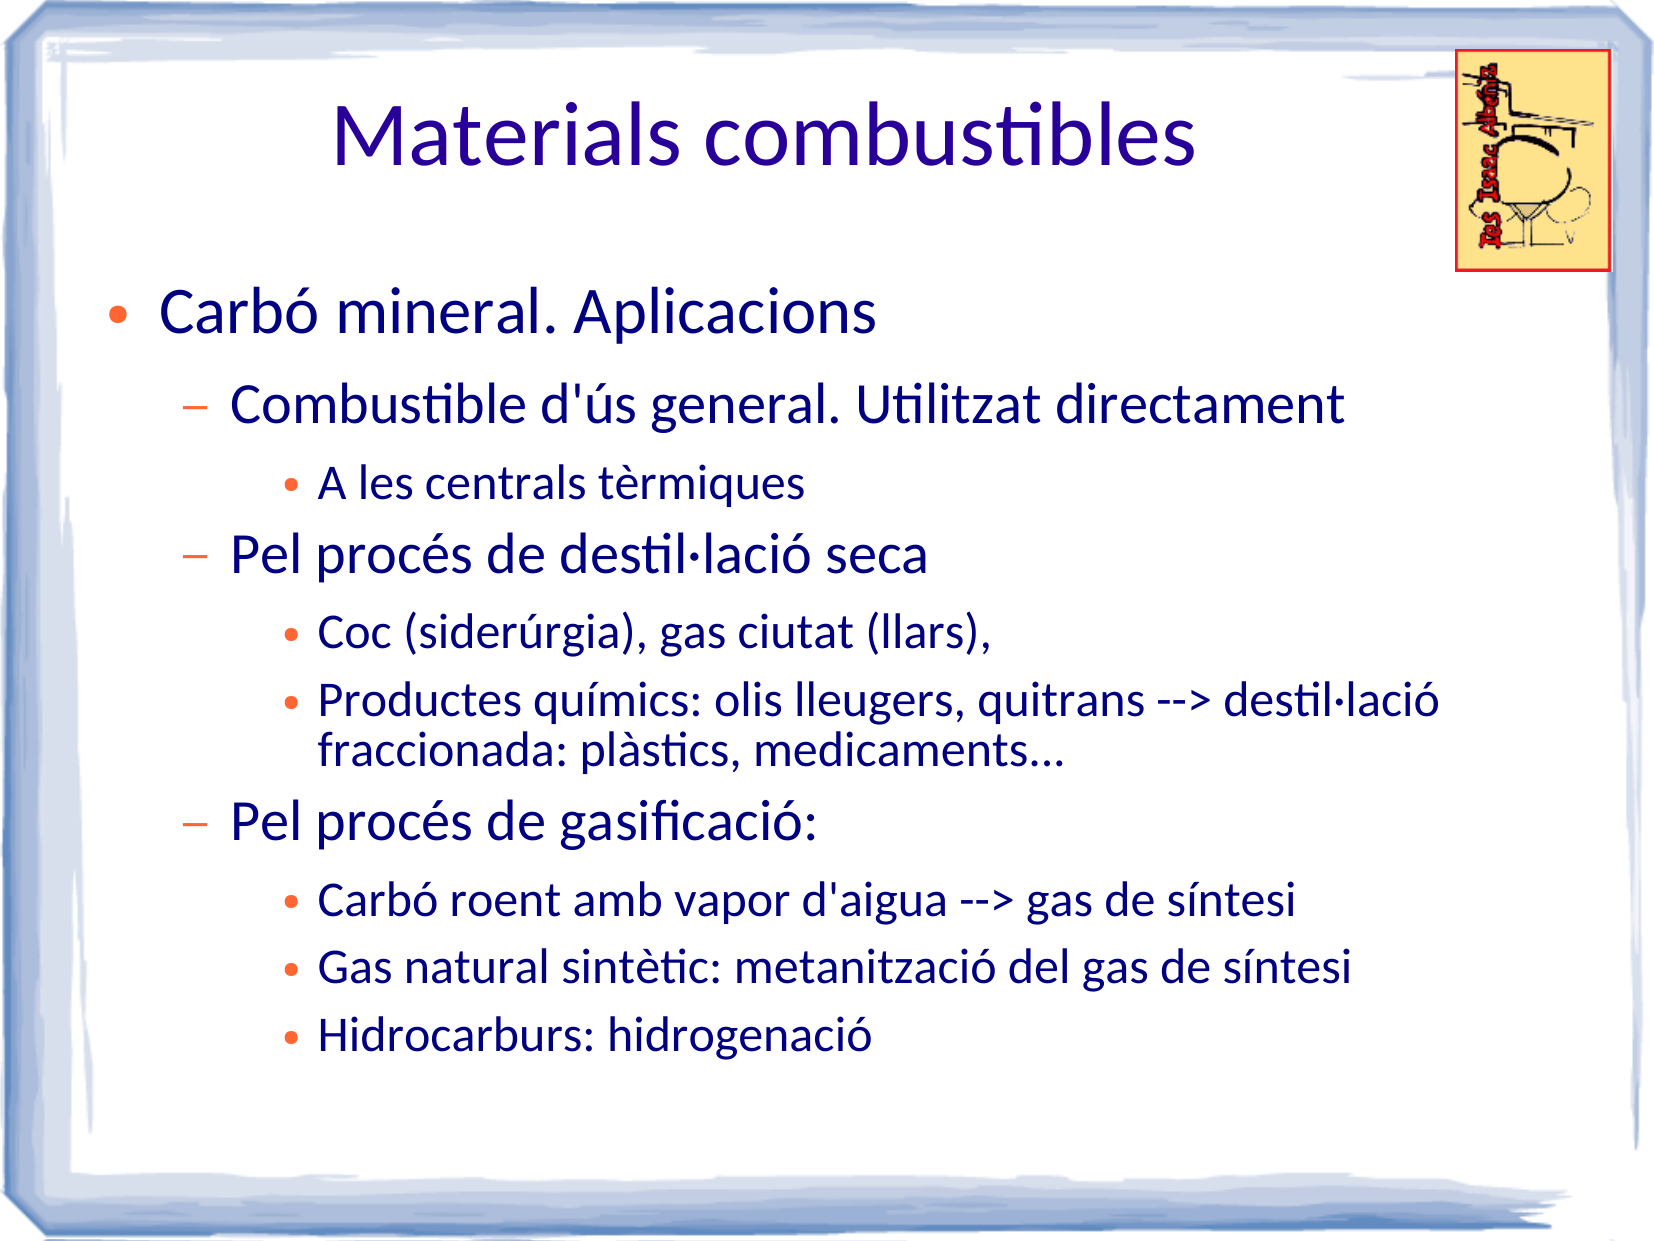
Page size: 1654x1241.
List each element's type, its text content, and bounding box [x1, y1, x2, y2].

picture [0, 0, 1654, 1241]
title Materials combustibles [82, 36, 1447, 250]
list Carbó mineral. Aplicacions Combustible d'ús general. Utilitzat directament A les centrals tèrmiques Pel procés de destil·lació seca Coc (siderúrgia), gas ciutat (llars), Productes químics: olis lleugers, quitrans --> destil·lació fraccionada: plàstics, medicaments... Pel procés de gasificació: Carbó roent amb vapor d'aigua --> gas de síntesi Gas natural sintètic: metanització del gas de síntesi Hidrocarburs: hidrogenació [88, 283, 1571, 1195]
